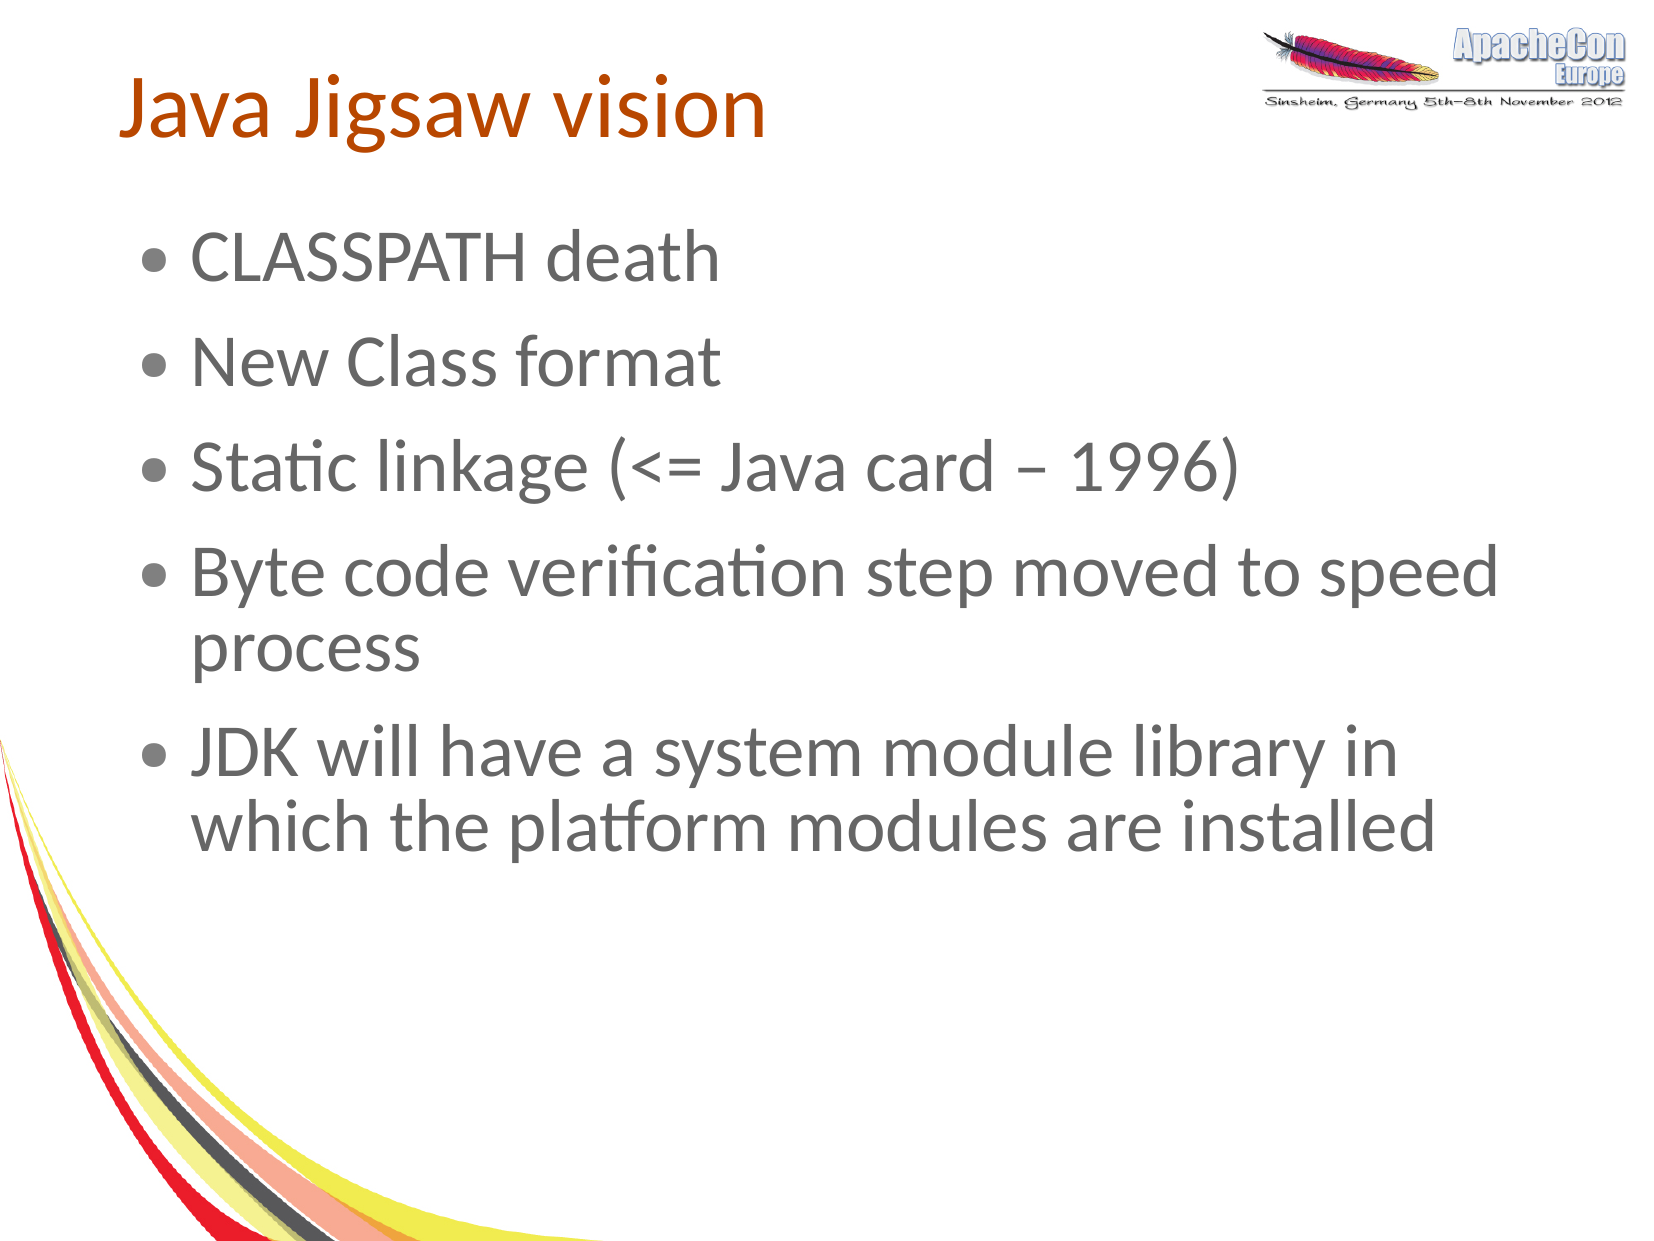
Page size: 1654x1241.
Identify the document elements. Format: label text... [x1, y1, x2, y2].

picture [0, 0, 1654, 1241]
list CLASSPATH death New Class format Static linkage (<= Java card – 1996) Byte code verification step moved to speed process JDK will have a system module library in which the platform modules are installed [120, 225, 1576, 1126]
title Java Jigsaw vision [59, 59, 1418, 171]
